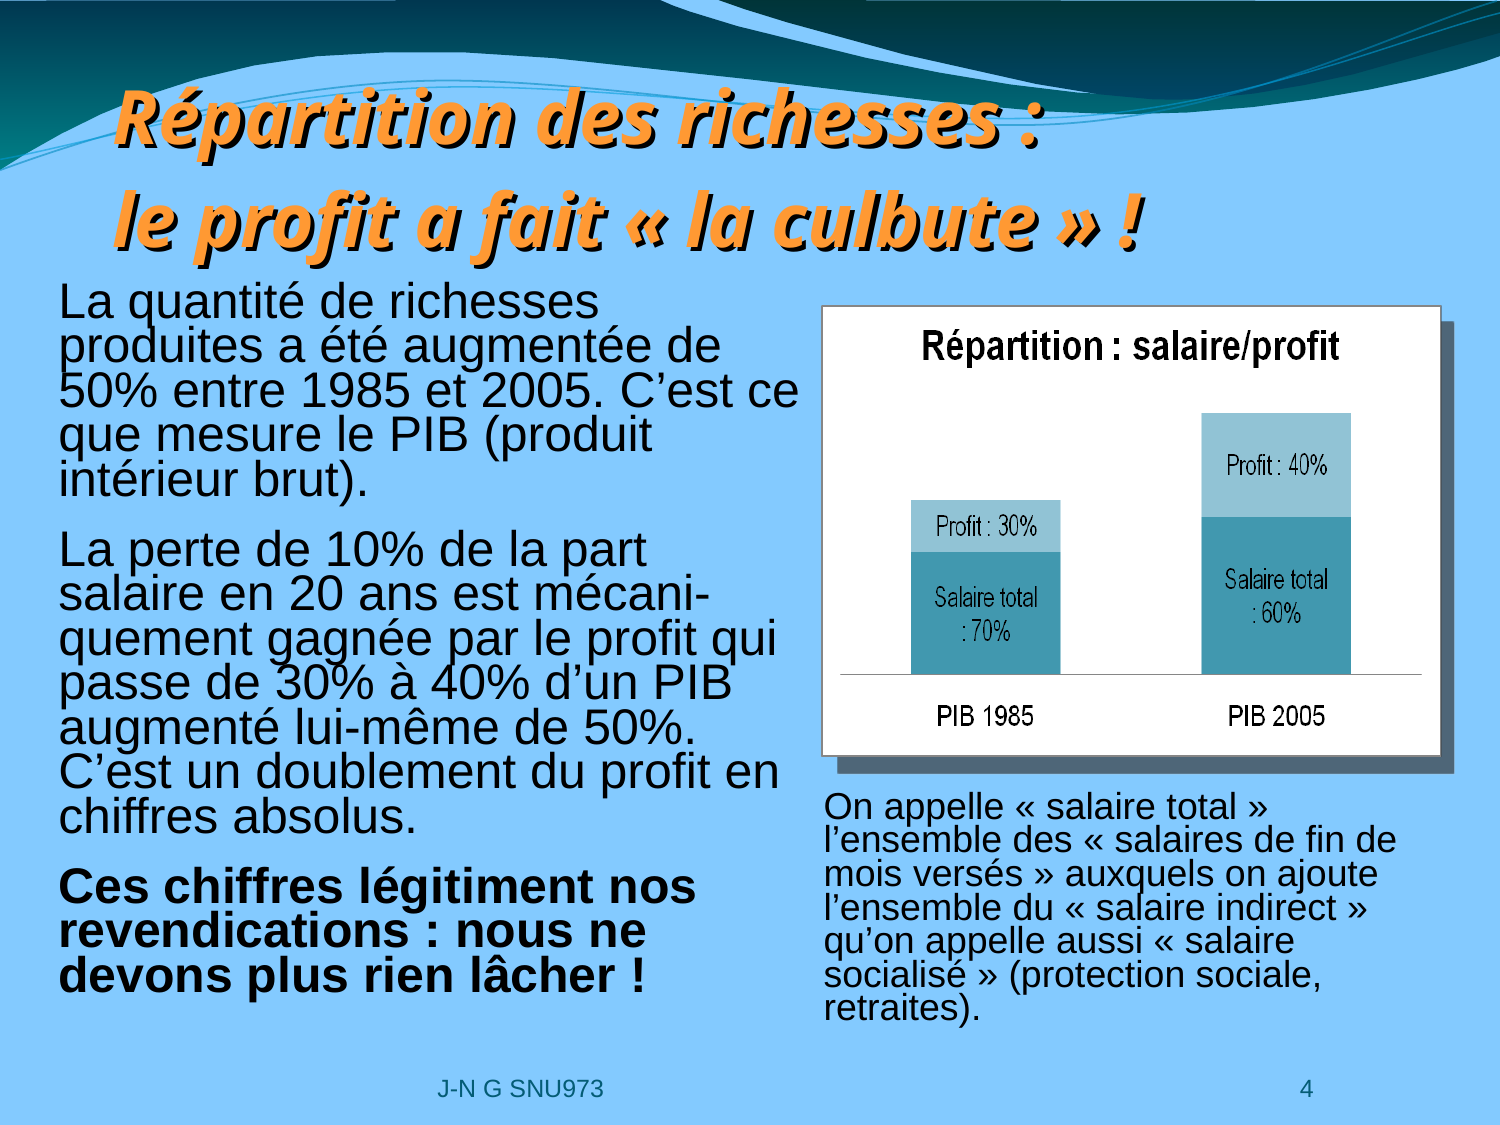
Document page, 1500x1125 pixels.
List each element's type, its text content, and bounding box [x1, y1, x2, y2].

title Répartition des richesses : le profit a fait « la culbute » ! [112, 57, 1418, 248]
text_box 1 [1299, 1086, 1426, 1103]
picture [820, 304, 1442, 759]
list La quantité de richesses produites a été augmentée de 50% entre 1985 et 2005. C’est ce que mesure le PIB (produit intérieur brut). La perte de 10% de la part salaire en 20 ans est mécani-quement gagnée par le profit qui passe de 30% à 40% d’un PIB augmenté lui-même de 50%. C’est un doublement du profit en chiffres absolus. Ces chiffres légitiment nos revendications : nous ne devons plus rien lâcher ! [55, 275, 809, 1026]
text_box J-N G SNU973 [437, 1042, 988, 1103]
text_box On appelle « salaire total » l’ensemble des « salaires de fin de mois versés » auxquels on ajoute l’ensemble du « salaire indirect » qu’on appelle aussi « salaire socialisé » (protection sociale, retraites). [808, 785, 1430, 1086]
